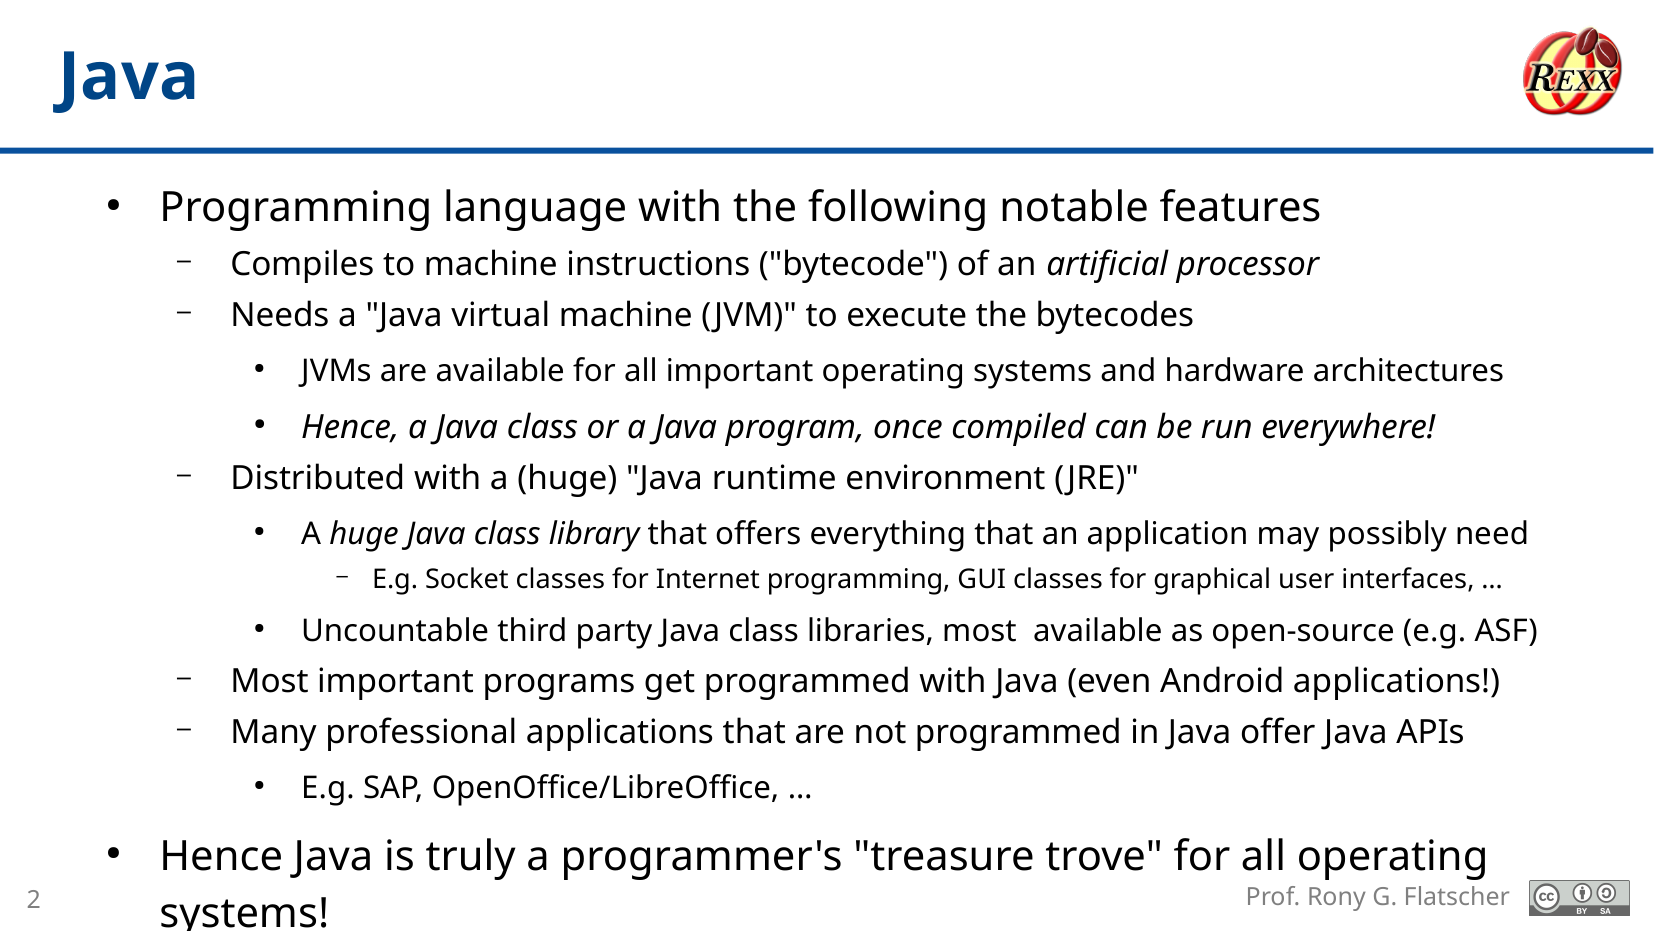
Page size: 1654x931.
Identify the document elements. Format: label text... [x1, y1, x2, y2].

title Java [0, 0, 1625, 148]
list Programming language with the following notable features Compiles to machine instructions ("bytecode") of an artificial processor Needs a "Java virtual machine (JVM)" to execute the bytecodes JVMs are available for all important operating systems and hardware architectures Hence, a Java class or a Java program, once compiled can be run everywhere! Distributed with a (huge) "Java runtime environment (JRE)" A huge Java class library that offers everything that an application may possibly need E.g. Socket classes for Internet programming, GUI classes for graphical user interfaces, … Uncountable third party Java class libraries, most available as open-source (e.g. ASF) Most important programs get programmed with Java (even Android applications!) Many professional applications that are not programmed in Java offer Java APIs E.g. SAP, OpenOffice/LibreOffice, … Hence Java is truly a programmer's "treasure trove" for all operating systems! [88, 177, 1615, 857]
